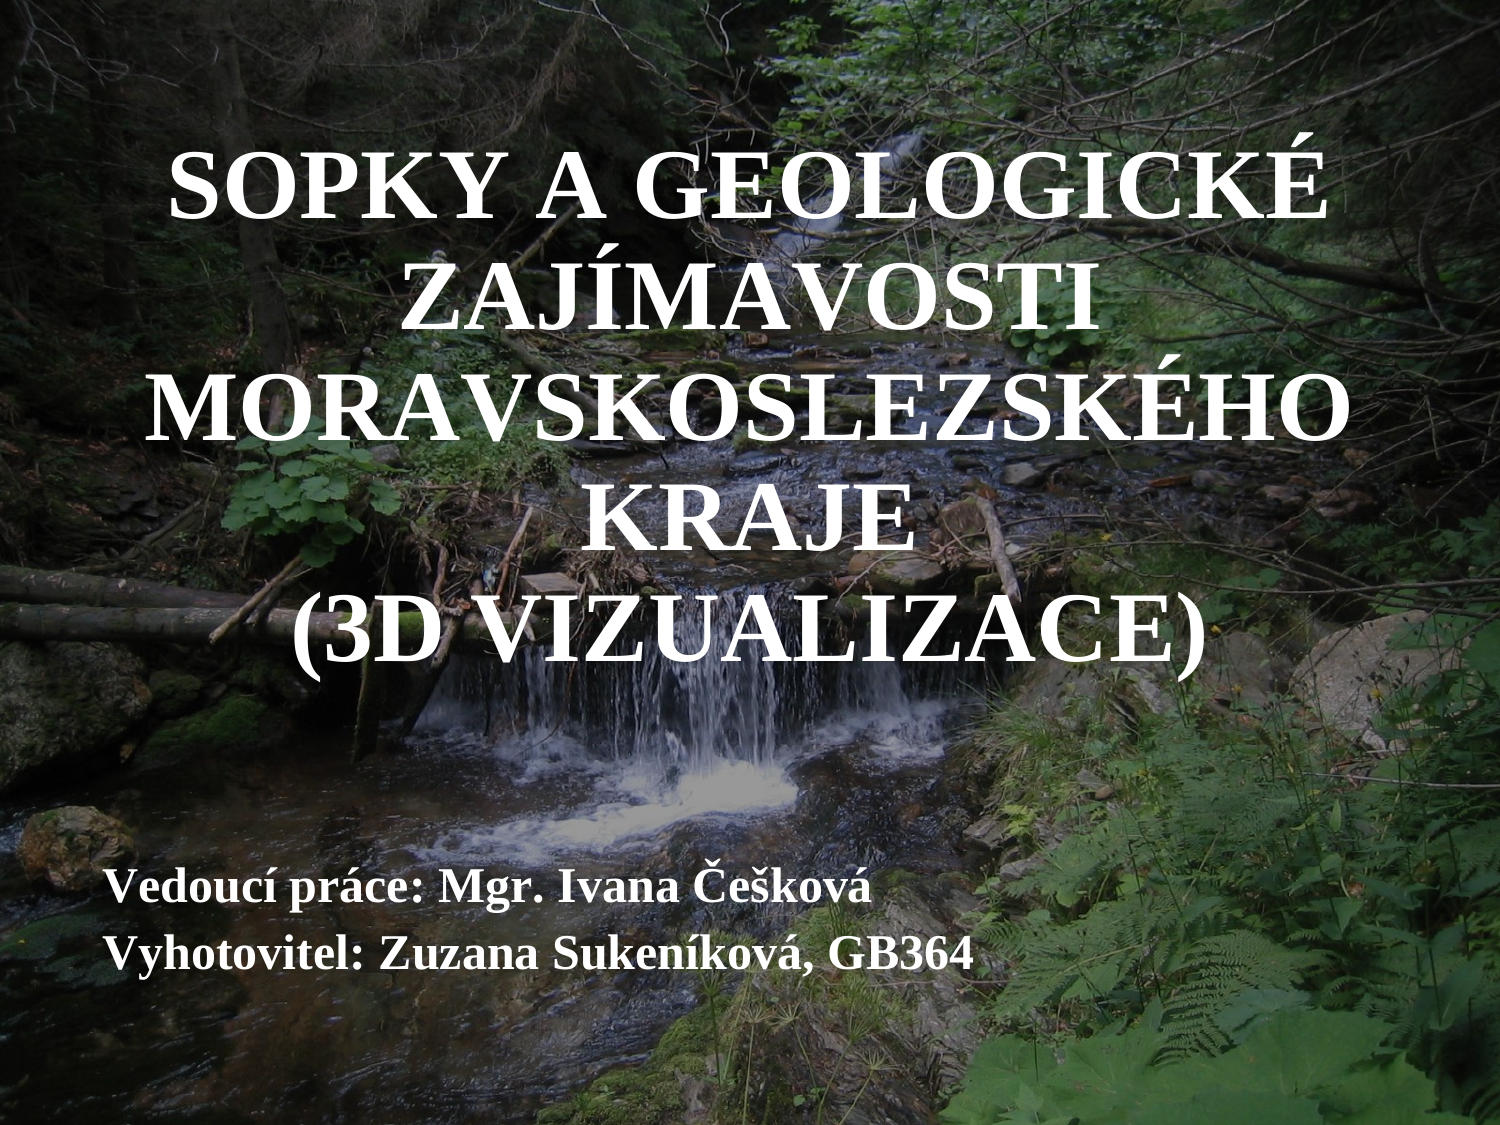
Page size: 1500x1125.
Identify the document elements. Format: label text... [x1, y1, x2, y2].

subtitle Vedoucí práce: Mgr. Ivana Češková Vyhotovitel: Zuzana Sukeníková, GB364 [87, 849, 1138, 1001]
title SOPKY A GEOLOGICKÉ ZAJÍMAVOSTI MORAVSKOSLEZSKÉHO KRAJE (3D VIZUALIZACE) [112, 87, 1388, 726]
picture [0, 0, 1500, 1125]
